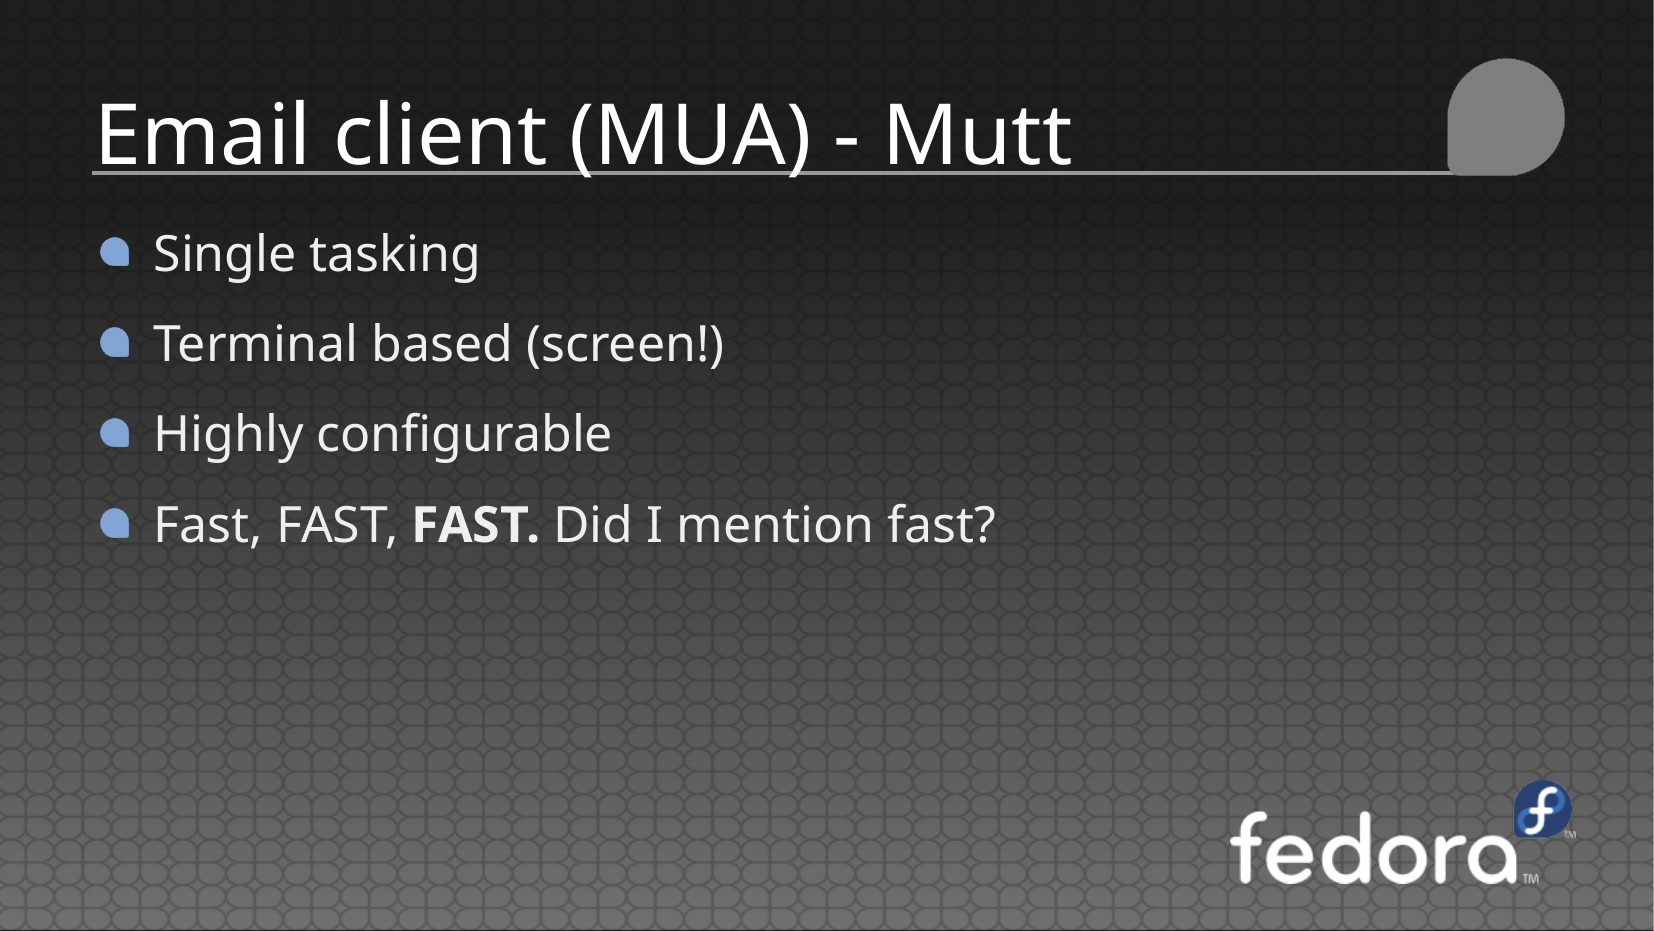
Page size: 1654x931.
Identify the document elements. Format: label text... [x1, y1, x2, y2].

picture [0, 0, 1654, 931]
list Single tasking Terminal based (screen!) Highly configurable Fast, FAST, FAST. Did I mention fast? [82, 217, 1571, 821]
title Email client (MUA) - Mutt [94, 75, 1426, 188]
